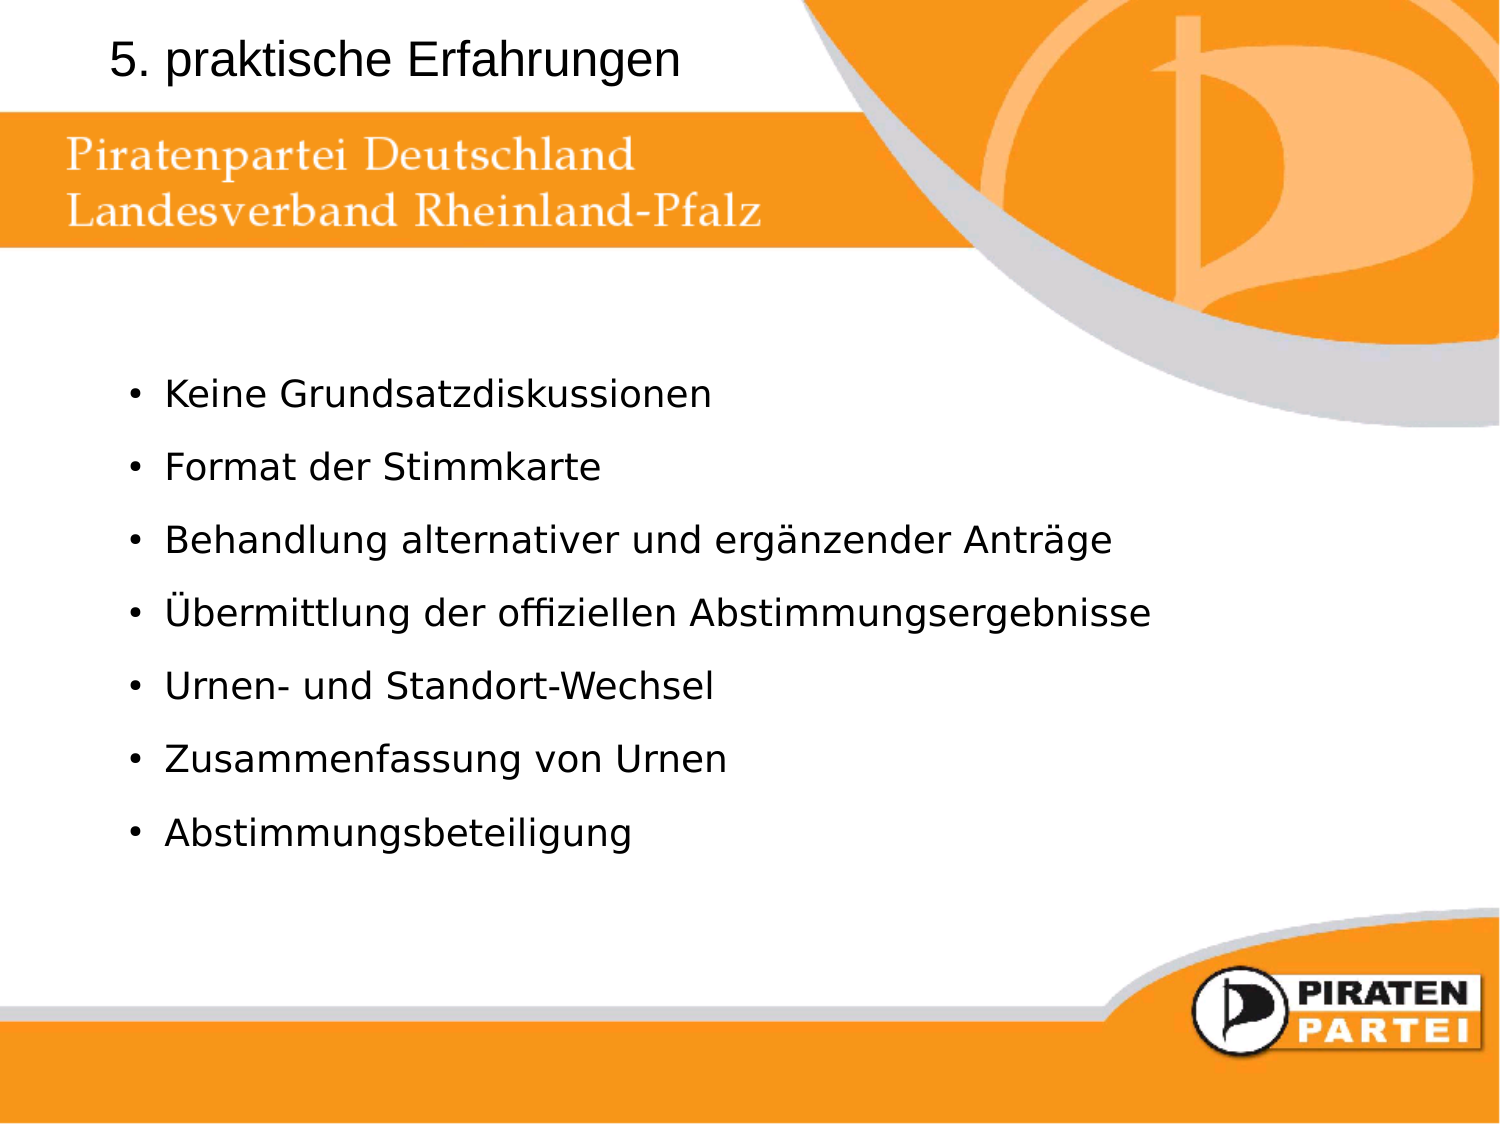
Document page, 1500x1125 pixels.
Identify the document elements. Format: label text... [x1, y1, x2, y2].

text_box Keine Grundsatzdiskussionen Format der Stimmkarte Behandlung alternativer und ergänzender Anträge Übermittlung der offiziellen Abstimmungsergebnisse Urnen- und Standort-Wechsel Zusammenfassung von Urnen Abstimmungsbeteiligung [114, 365, 1205, 863]
picture [0, 0, 1500, 1125]
title 5. praktische Erfahrungen [23, 2, 768, 116]
